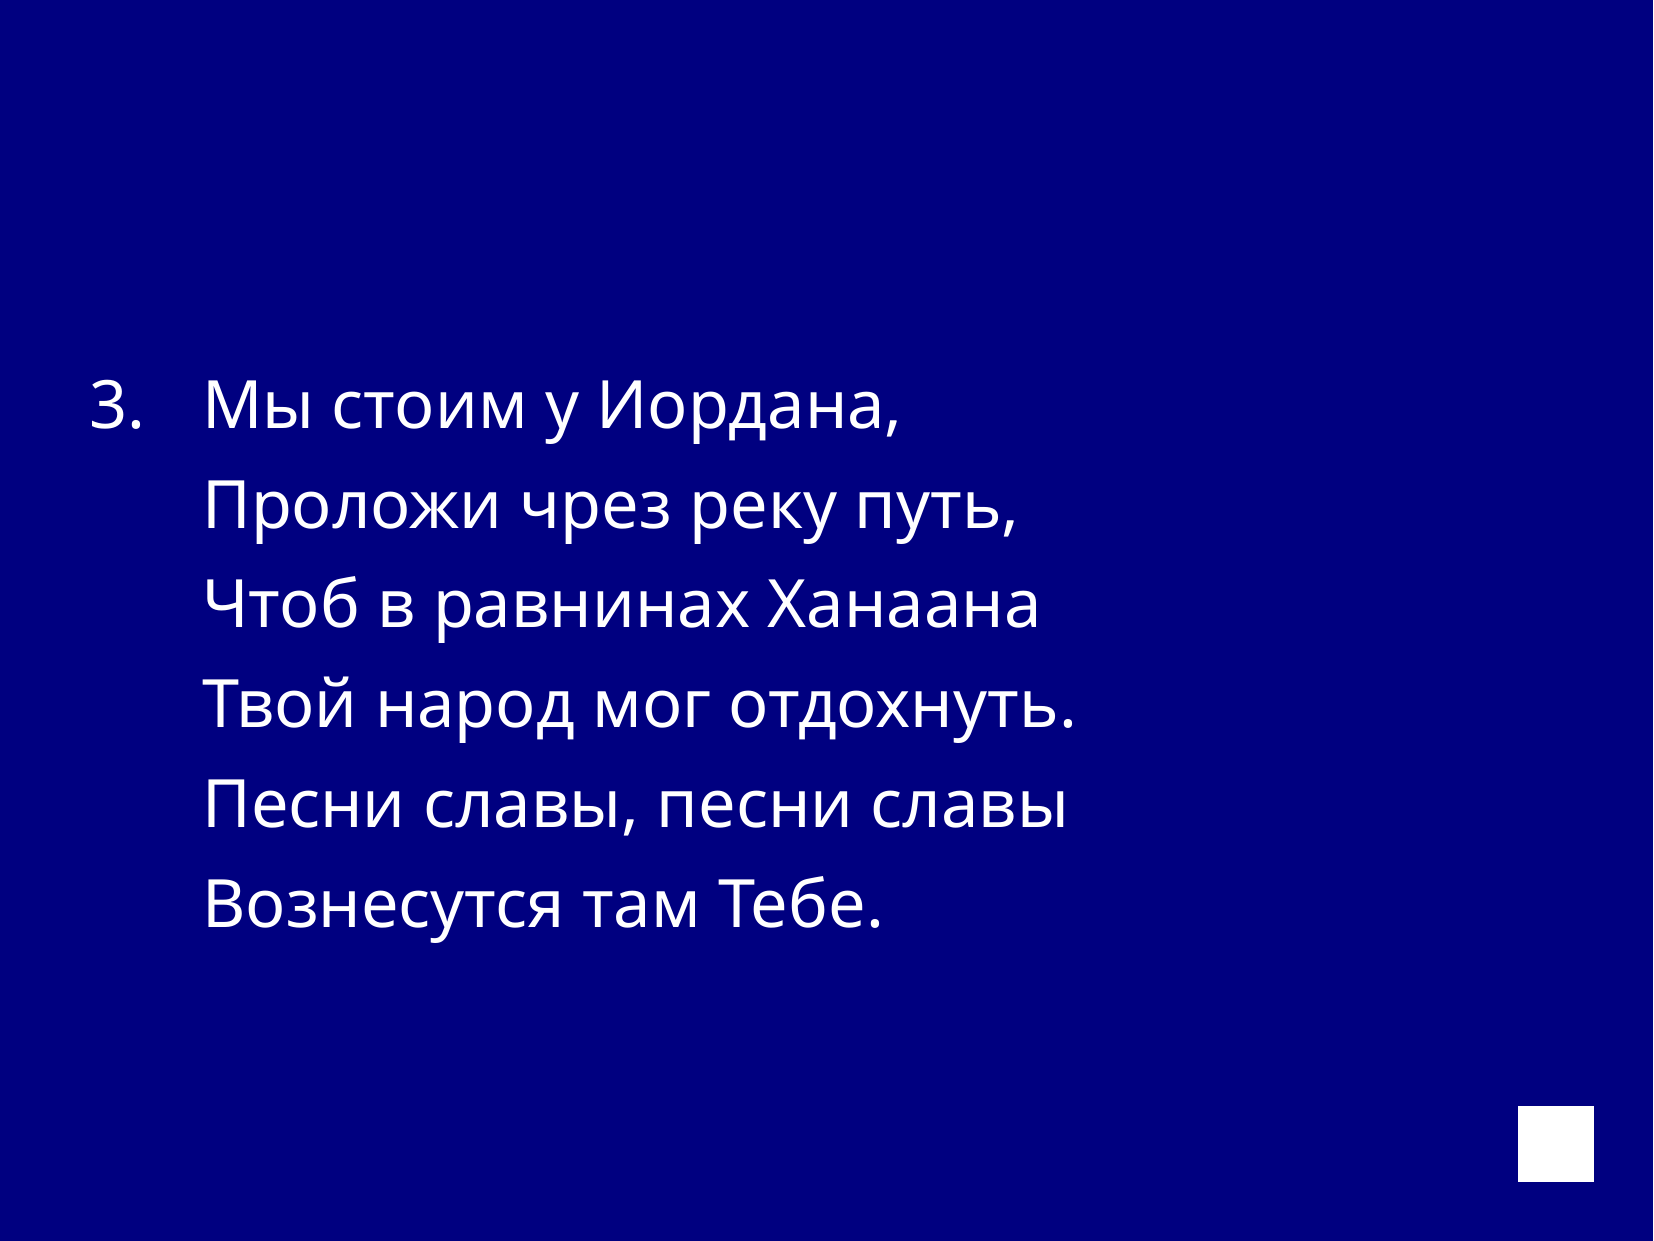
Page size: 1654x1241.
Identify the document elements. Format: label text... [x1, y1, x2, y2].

text_box 3. Мы стоим у Иордана, Проложи чрез реку путь, Чтоб в равнинах Ханаана Твой народ мог отдохнуть. Песни славы, песни славы Вознесутся там Тебе. [75, 150, 1576, 1163]
text_box [1518, 1106, 1594, 1182]
